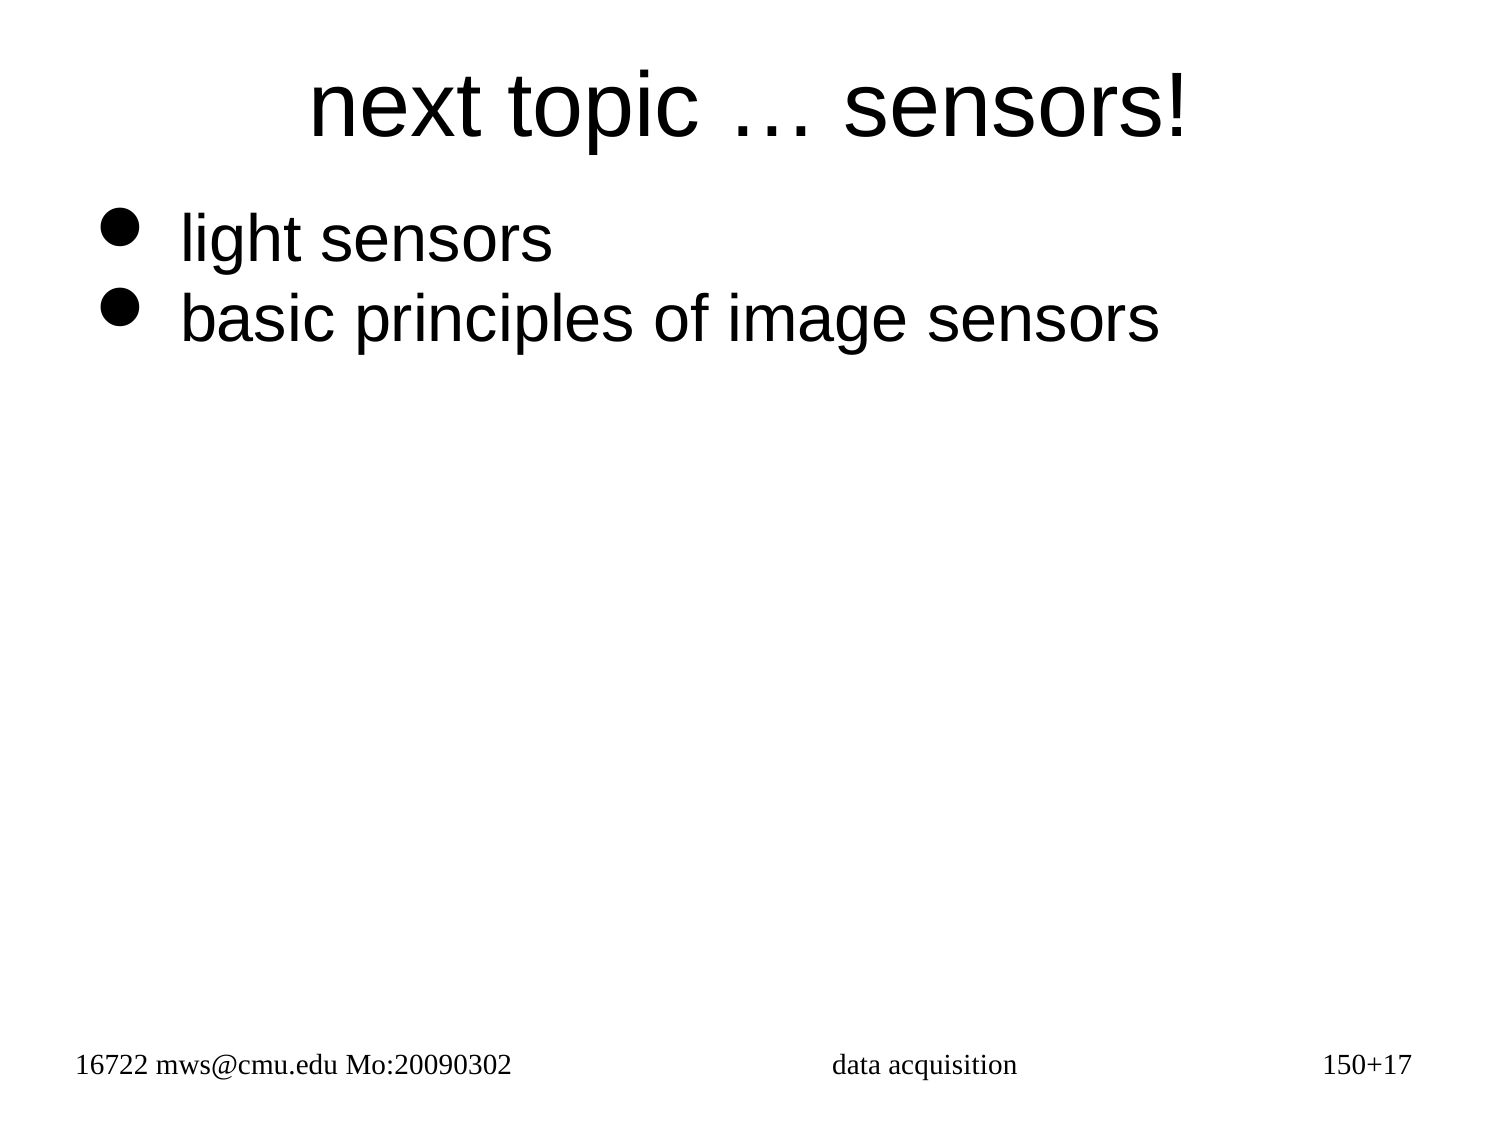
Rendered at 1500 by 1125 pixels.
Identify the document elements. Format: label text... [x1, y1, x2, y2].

text_box light sensors basic principles of image sensors [62, 187, 1438, 888]
text_box next topic … sensors! [24, 37, 1476, 163]
